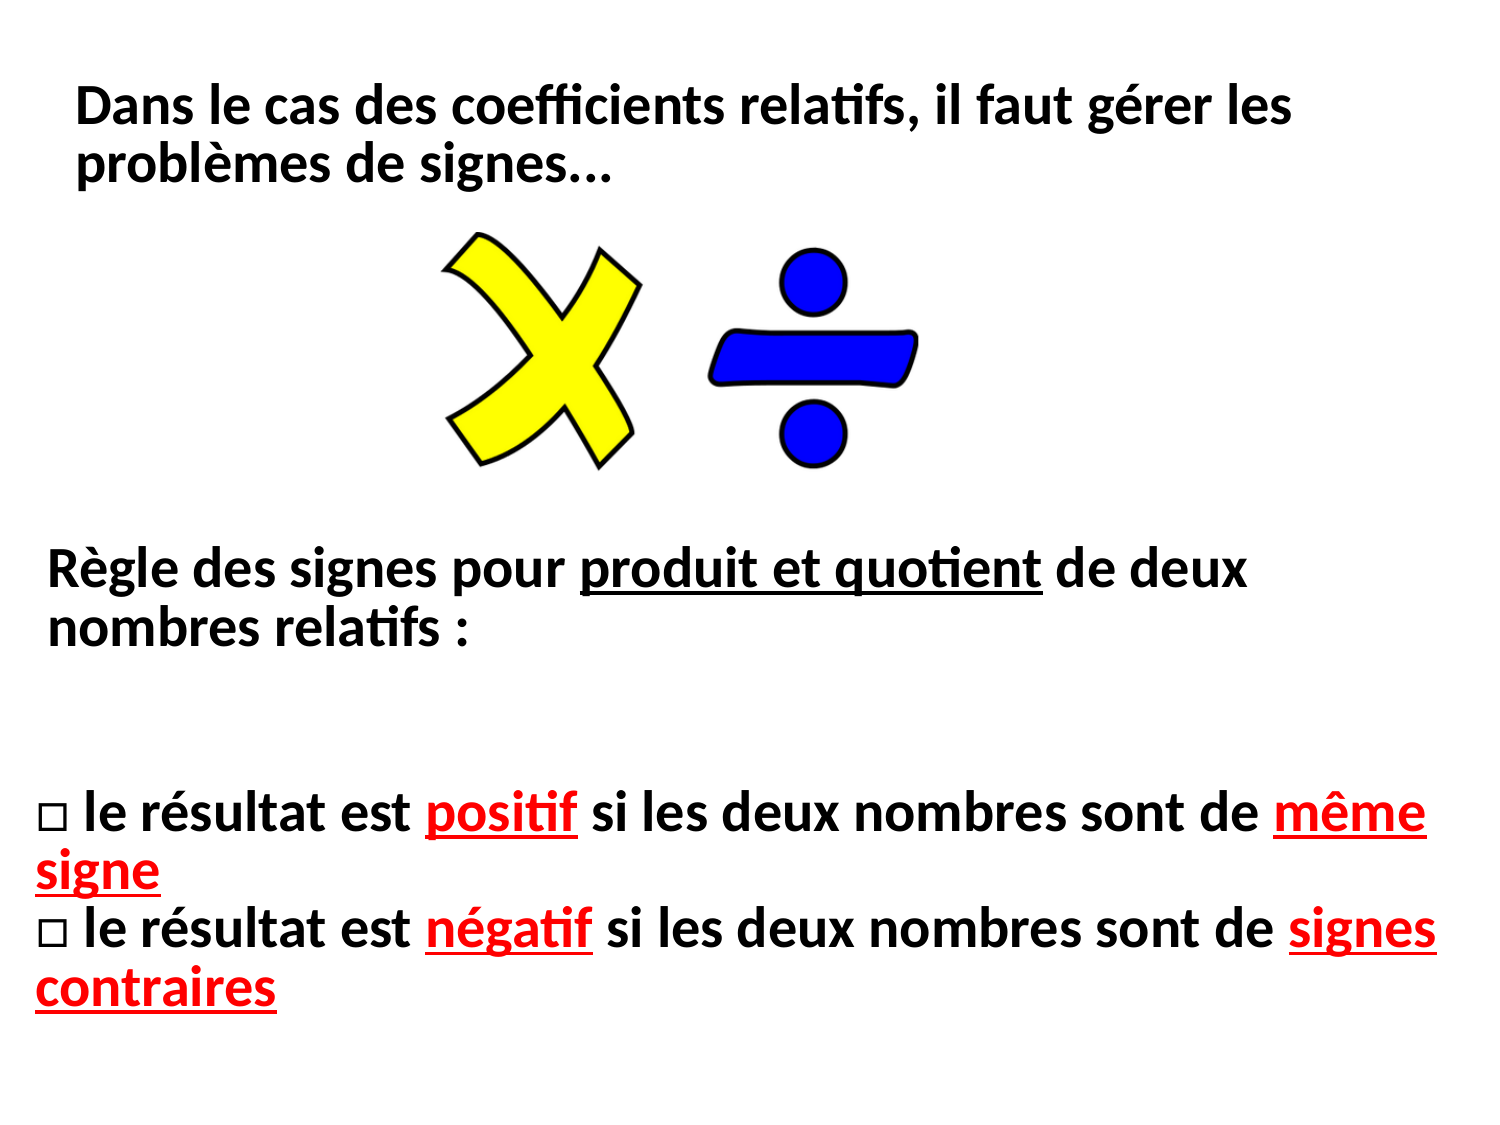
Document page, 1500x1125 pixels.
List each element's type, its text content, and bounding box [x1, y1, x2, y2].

text_box □ le résultat est positif si les deux nombres sont de même signe □ le résultat est négatif si les deux nombres sont de signes contraires [35, 696, 1468, 1054]
title Règle des signes pour produit et quotient de deux nombres relatifs : [47, 517, 1398, 696]
picture [437, 232, 934, 481]
title Dans le cas des coefficients relatifs, il faut gérer les problèmes de signes... [75, 45, 1425, 233]
